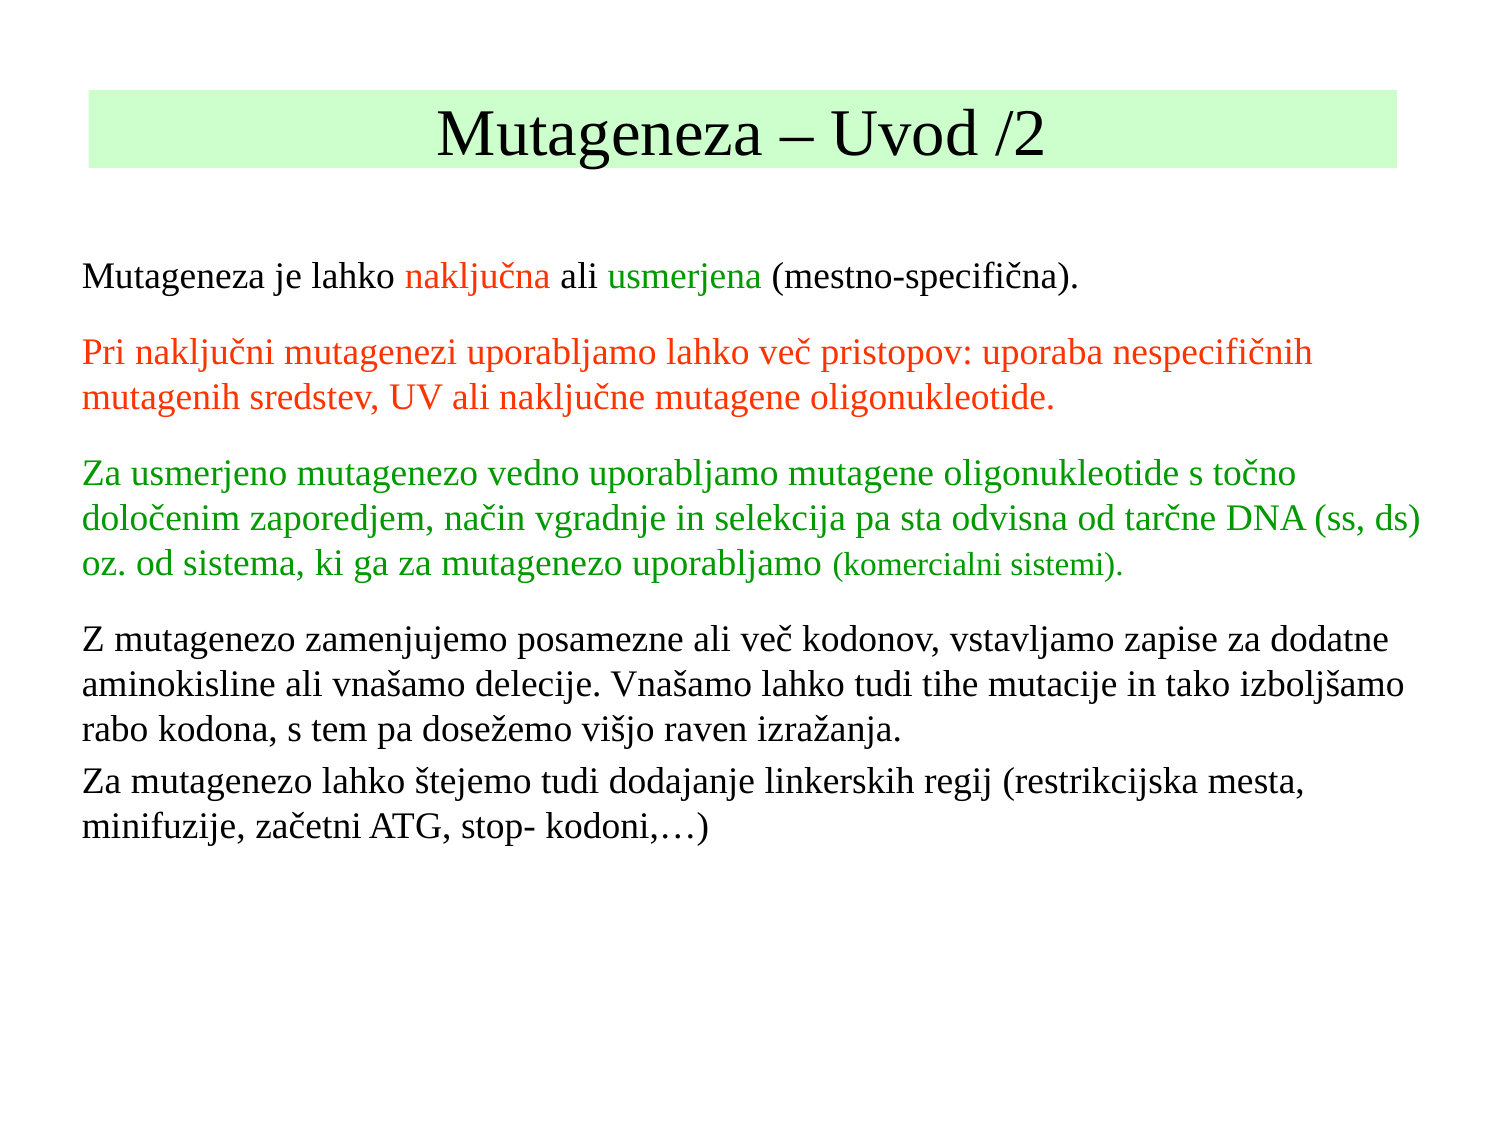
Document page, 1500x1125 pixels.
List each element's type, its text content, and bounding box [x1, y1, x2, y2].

title Mutageneza – Uvod /2 [88, 90, 1397, 168]
list Mutageneza je lahko naključna ali usmerjena (mestno-specifična). Pri naključni mutagenezi uporabljamo lahko več pristopov: uporaba nespecifičnih mutagenih sredstev, UV ali naključne mutagene oligonukleotide. Za usmerjeno mutagenezo vedno uporabljamo mutagene oligonukleotide s točno določenim zaporedjem, način vgradnje in selekcija pa sta odvisna od tarčne DNA (ss, ds) oz. od sistema, ki ga za mutagenezo uporabljamo (komercialni sistemi). Z mutagenezo zamenjujemo posamezne ali več kodonov, vstavljamo zapise za dodatne aminokisline ali vnašamo delecije. Vnašamo lahko tudi tihe mutacije in tako izboljšamo rabo kodona, s tem pa dosežemo višjo raven izražanja. Za mutagenezo lahko štejemo tudi dodajanje linkerskih regij (restrikcijska mesta, minifuzije, začetni ATG, stop- kodoni,…) [66, 243, 1450, 1082]
